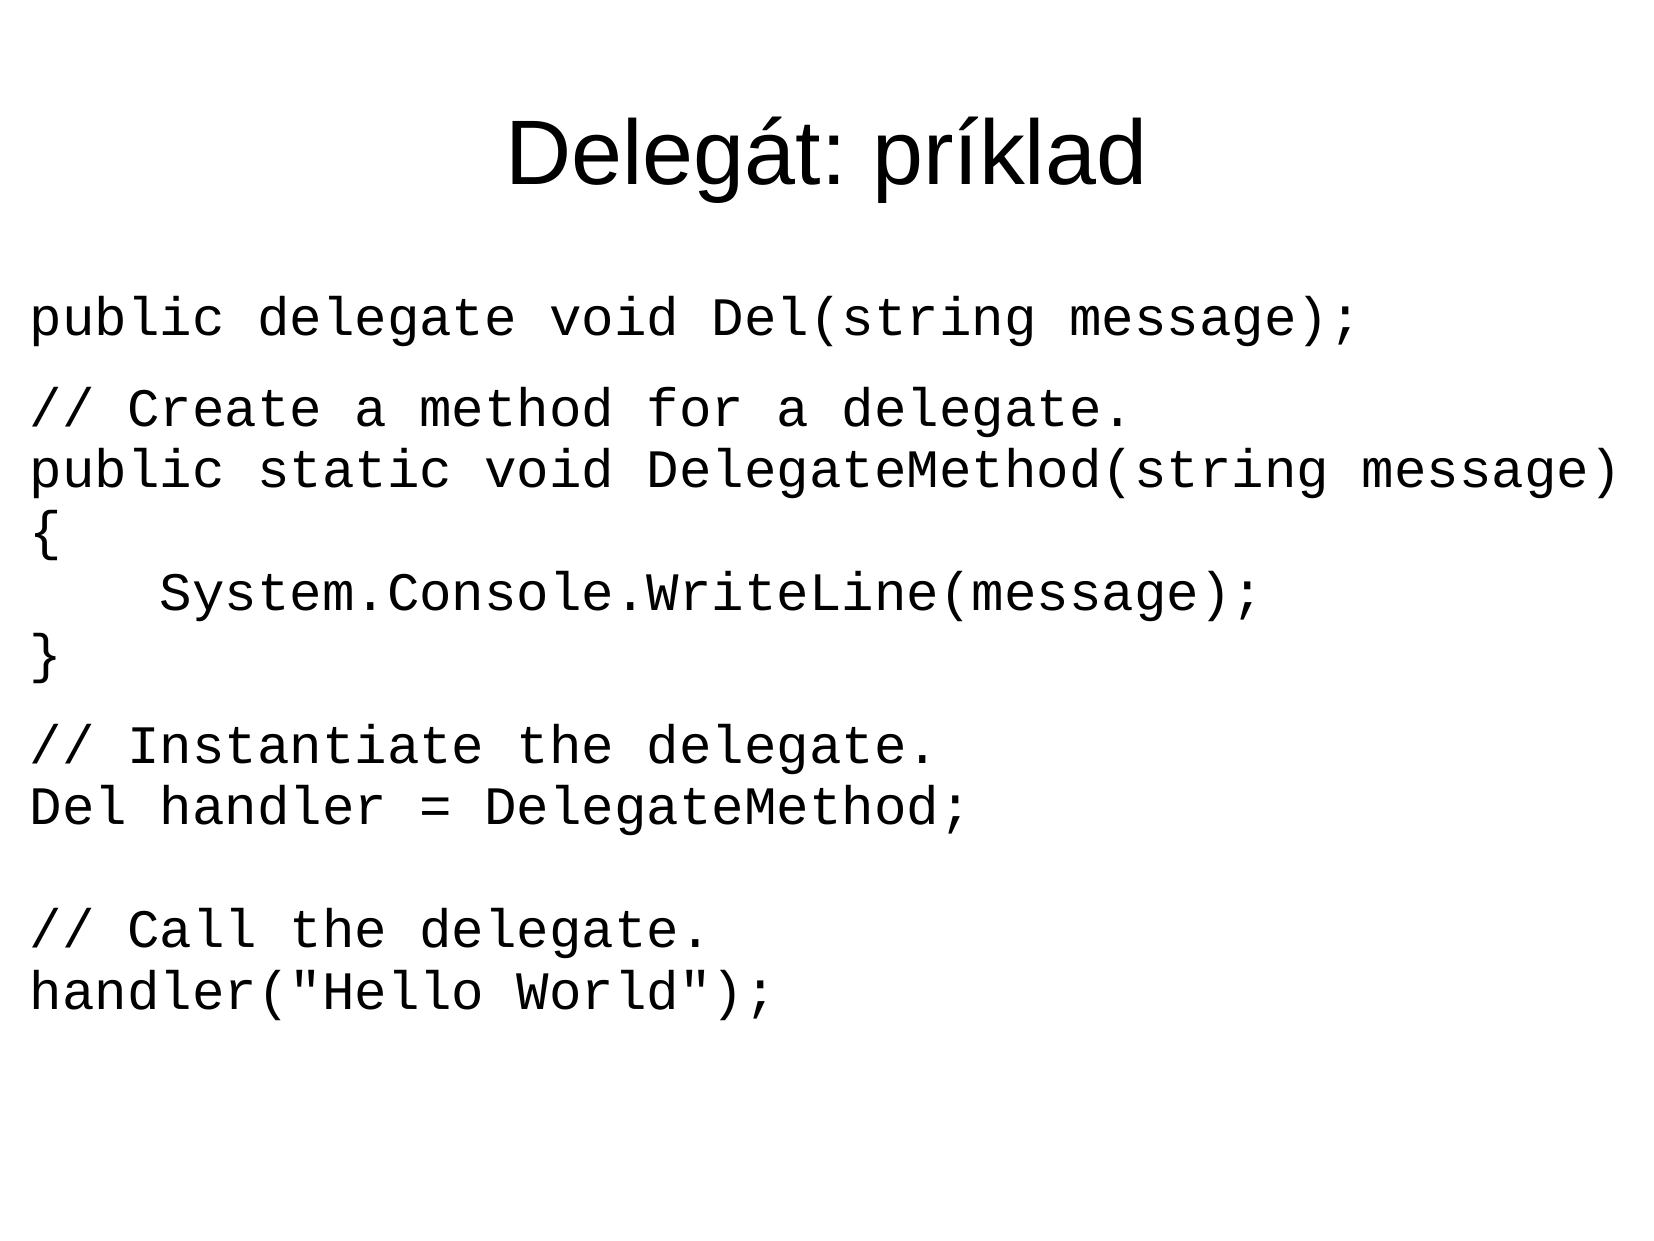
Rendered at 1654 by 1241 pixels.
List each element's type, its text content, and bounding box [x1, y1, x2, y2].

list public delegate void Del(string message); // Create a method for a delegate. public static void DelegateMethod(string message) { System.Console.WriteLine(message); } // Instantiate the delegate. Del handler = DelegateMethod; // Call the delegate. handler("Hello World"); [29, 290, 1625, 1094]
title Delegát: príklad [82, 56, 1571, 250]
